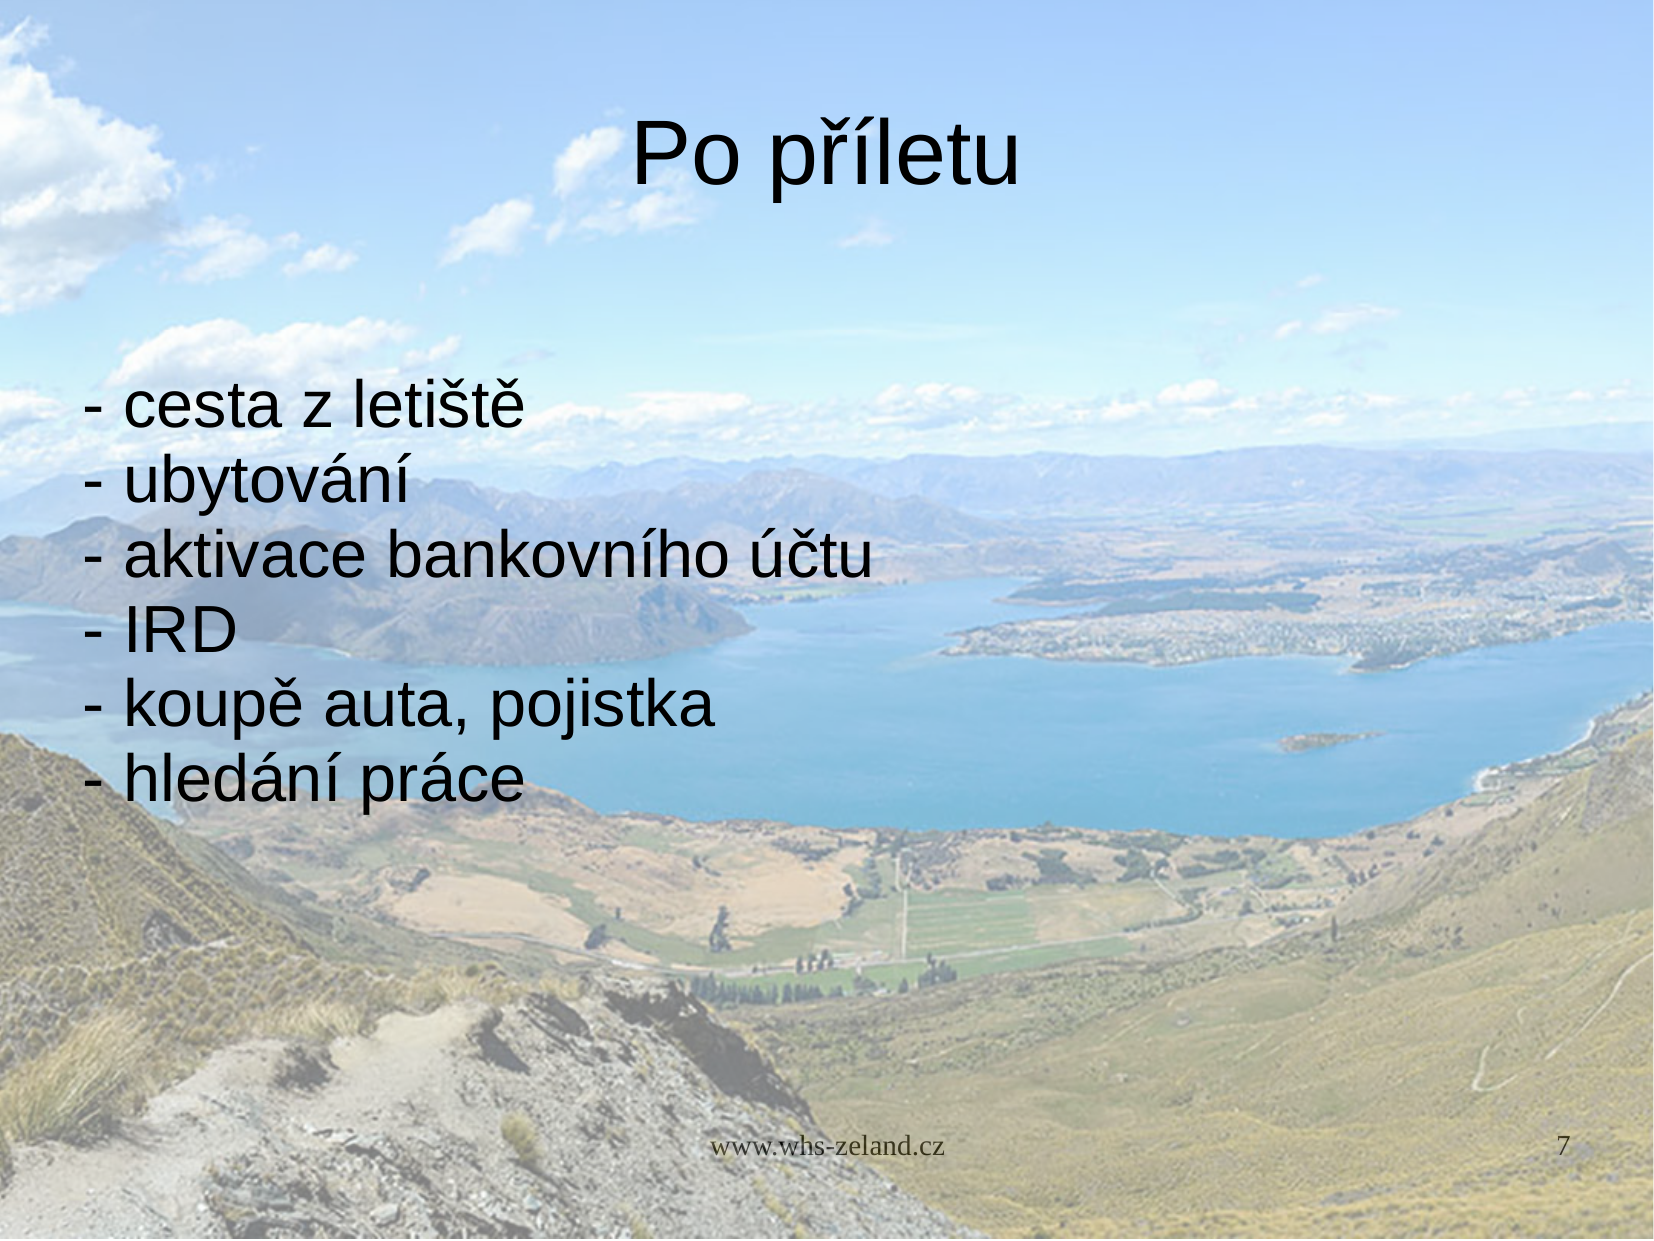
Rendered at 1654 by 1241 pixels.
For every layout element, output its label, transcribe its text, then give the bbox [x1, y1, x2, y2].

subtitle - cesta z letiště - ubytování - aktivace bankovního účtu - IRD - koupě auta, pojistka - hledání práce [82, 367, 1571, 1087]
picture [0, 0, 1654, 1239]
title Po příletu [82, 49, 1571, 257]
